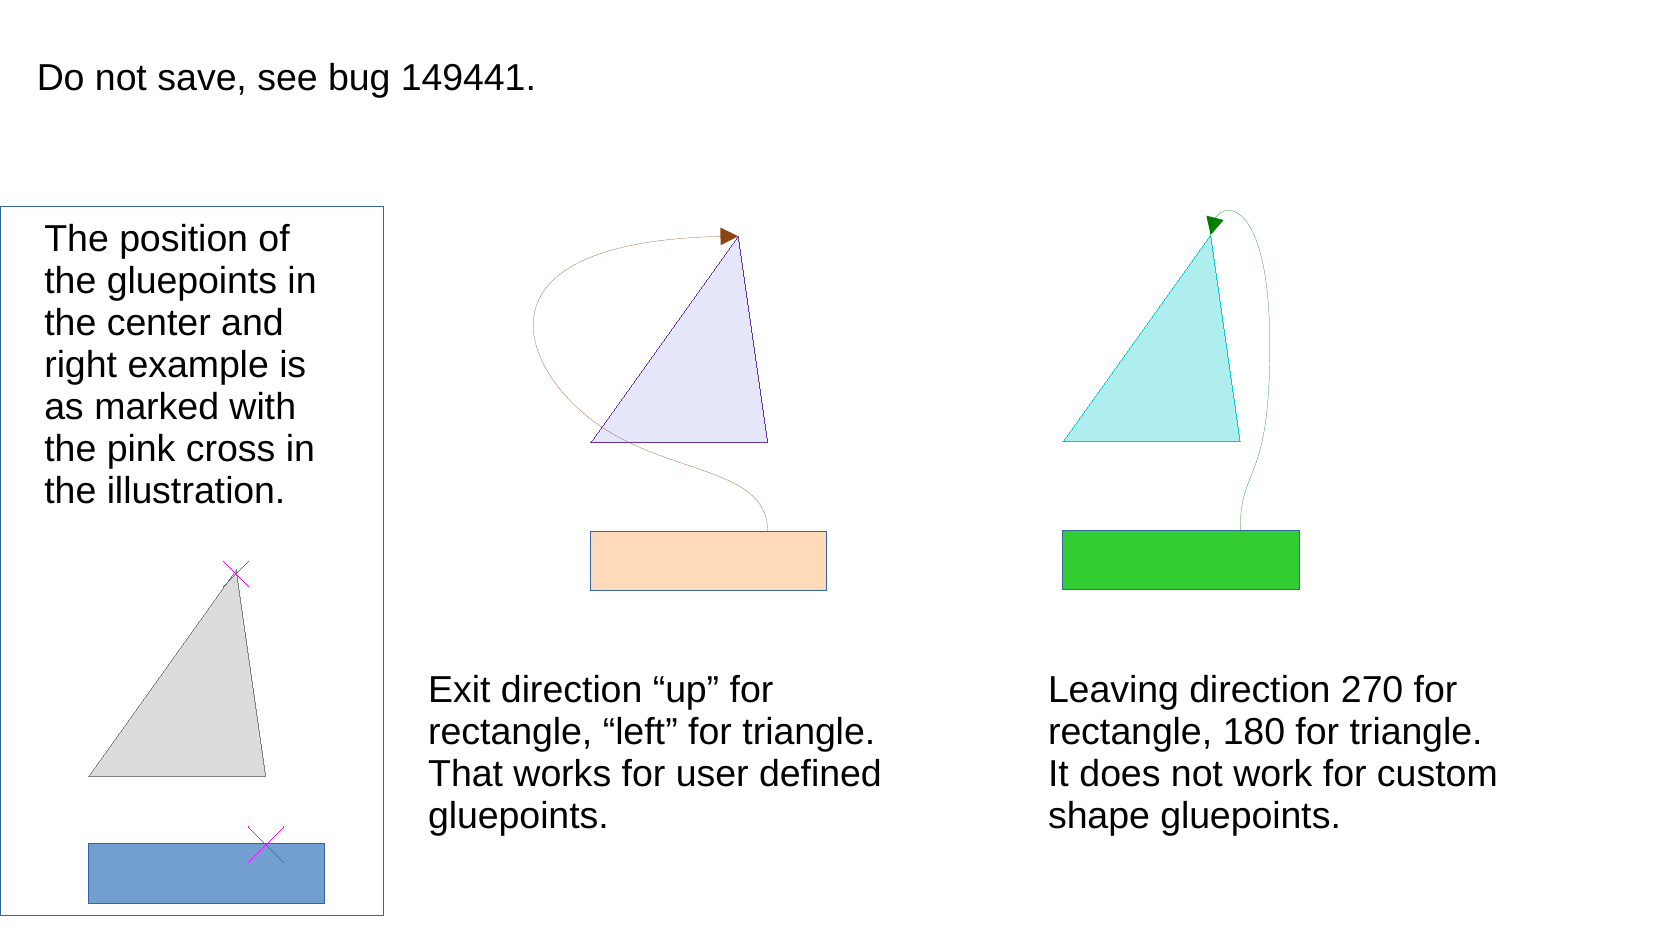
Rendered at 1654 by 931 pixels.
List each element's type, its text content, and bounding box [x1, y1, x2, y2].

text_box [88, 569, 266, 777]
text_box Exit direction “up” for rectangle, “left” for triangle. That works for user defined gluepoints. [413, 661, 916, 857]
text_box [1062, 235, 1241, 442]
text_box Leaving direction 270 for rectangle, 180 for triangle. It does not work for custom shape gluepoints. [1033, 661, 1565, 869]
text_box [88, 843, 325, 904]
text_box [1062, 530, 1300, 590]
text_box Do not save, see bug 149441. [22, 48, 1418, 148]
text_box [590, 531, 827, 591]
text_box The position of the gluepoints in the center and right example is as marked with the pink cross in the illustration. [29, 210, 353, 520]
text_box [602, 237, 768, 443]
text_box [590, 428, 627, 443]
